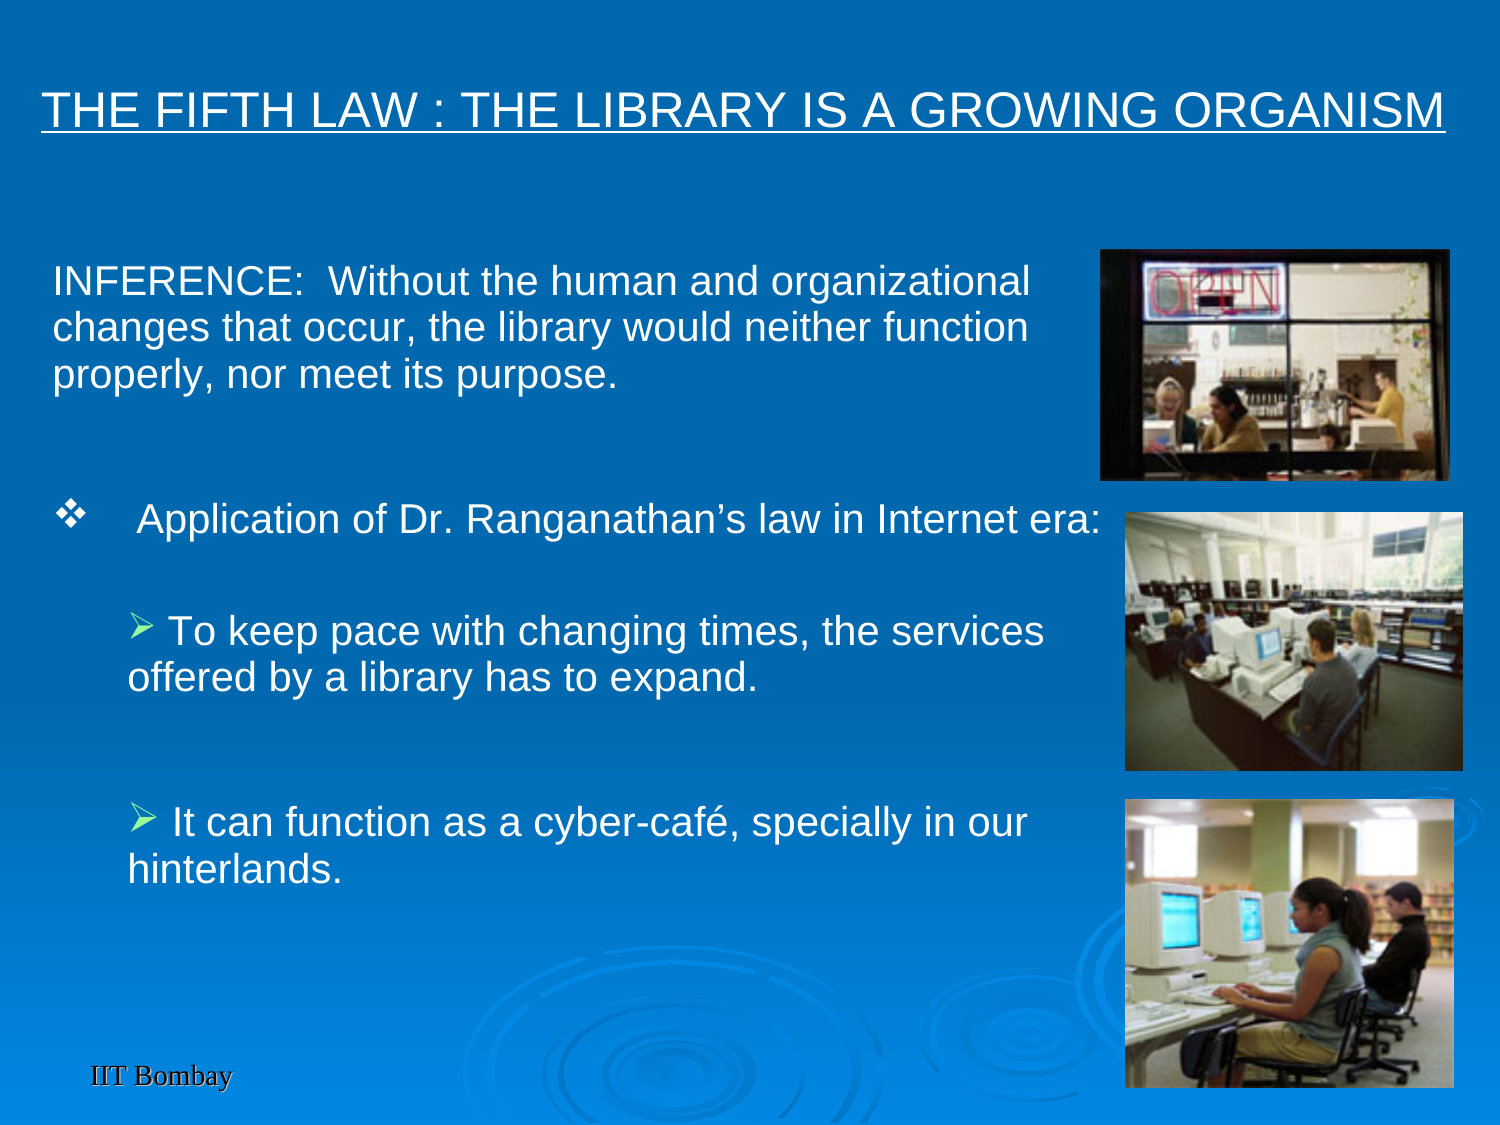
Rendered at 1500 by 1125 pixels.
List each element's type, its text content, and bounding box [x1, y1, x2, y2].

picture [1125, 512, 1463, 771]
picture [1125, 799, 1454, 1088]
text_box INFERENCE: Without the human and organizational changes that occur, the library would neither function properly, nor meet its purpose. Application of Dr. Ranganathan’s law in Internet era: [37, 249, 1126, 623]
text_box THE FIFTH LAW : THE LIBRARY IS A GROWING ORGANISM [24, 74, 1463, 147]
picture [1100, 249, 1450, 481]
text_box To keep pace with changing times, the services offered by a library has to expand. It can function as a cyber-café, specially in our hinterlands. [112, 599, 1138, 973]
